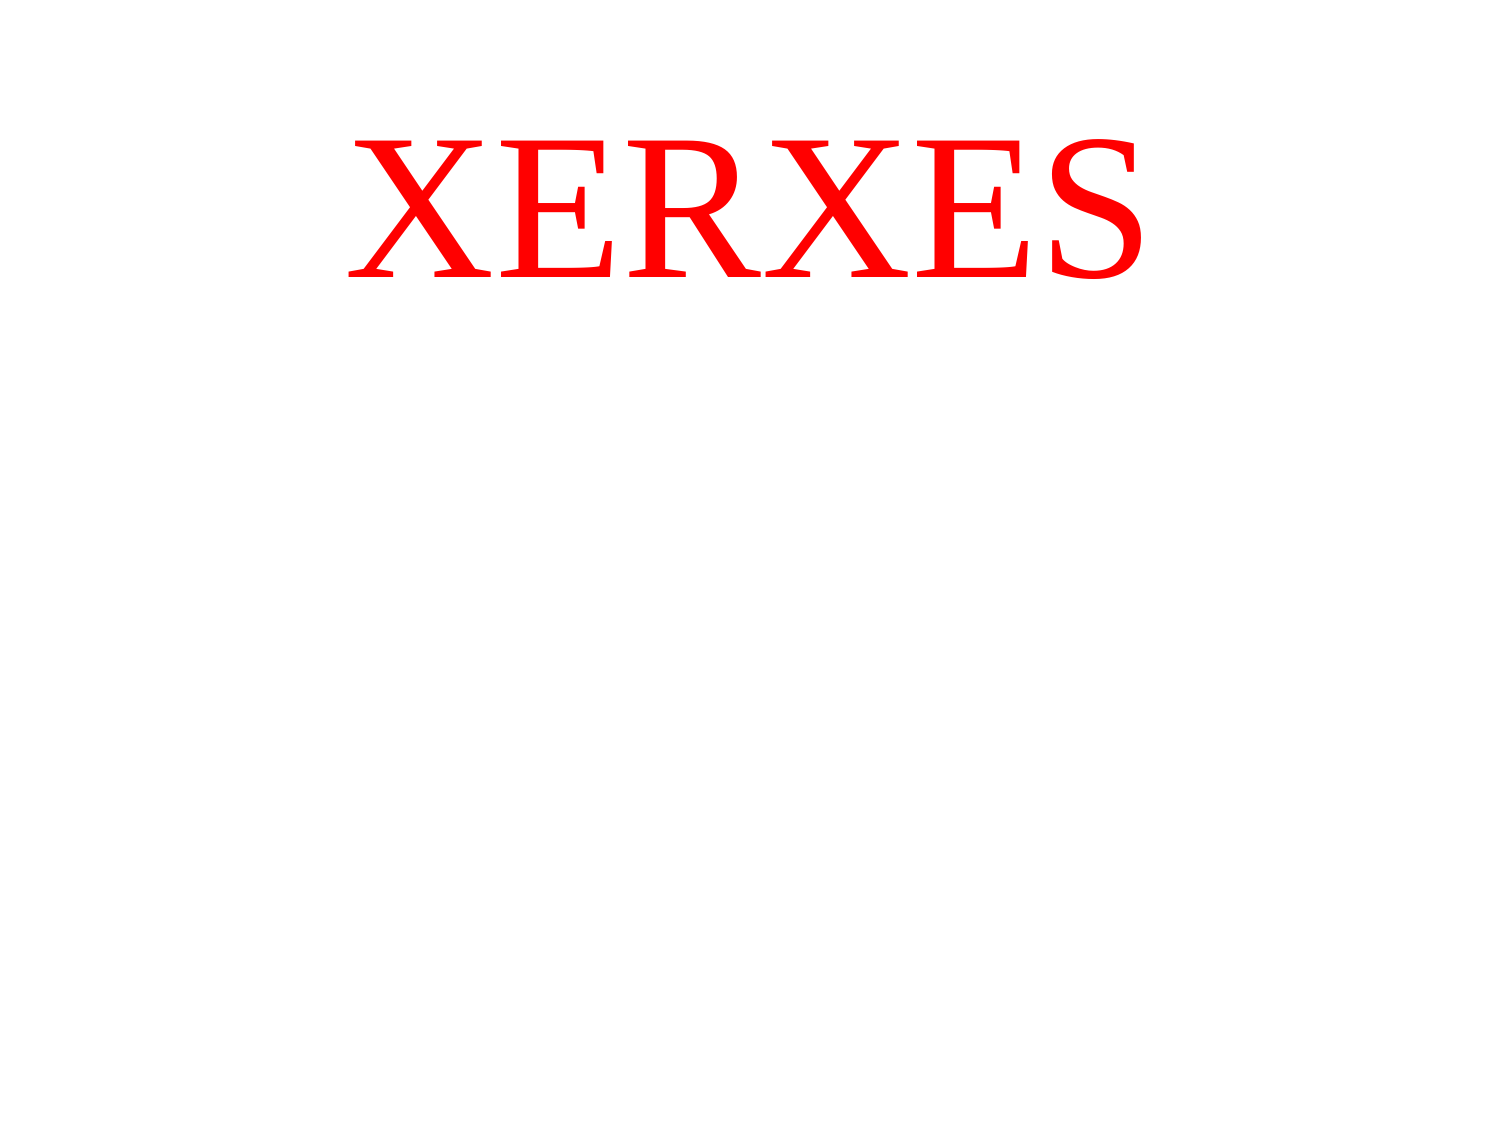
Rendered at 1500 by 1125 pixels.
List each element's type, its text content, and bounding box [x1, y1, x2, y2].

title XERXES [112, 61, 1388, 327]
